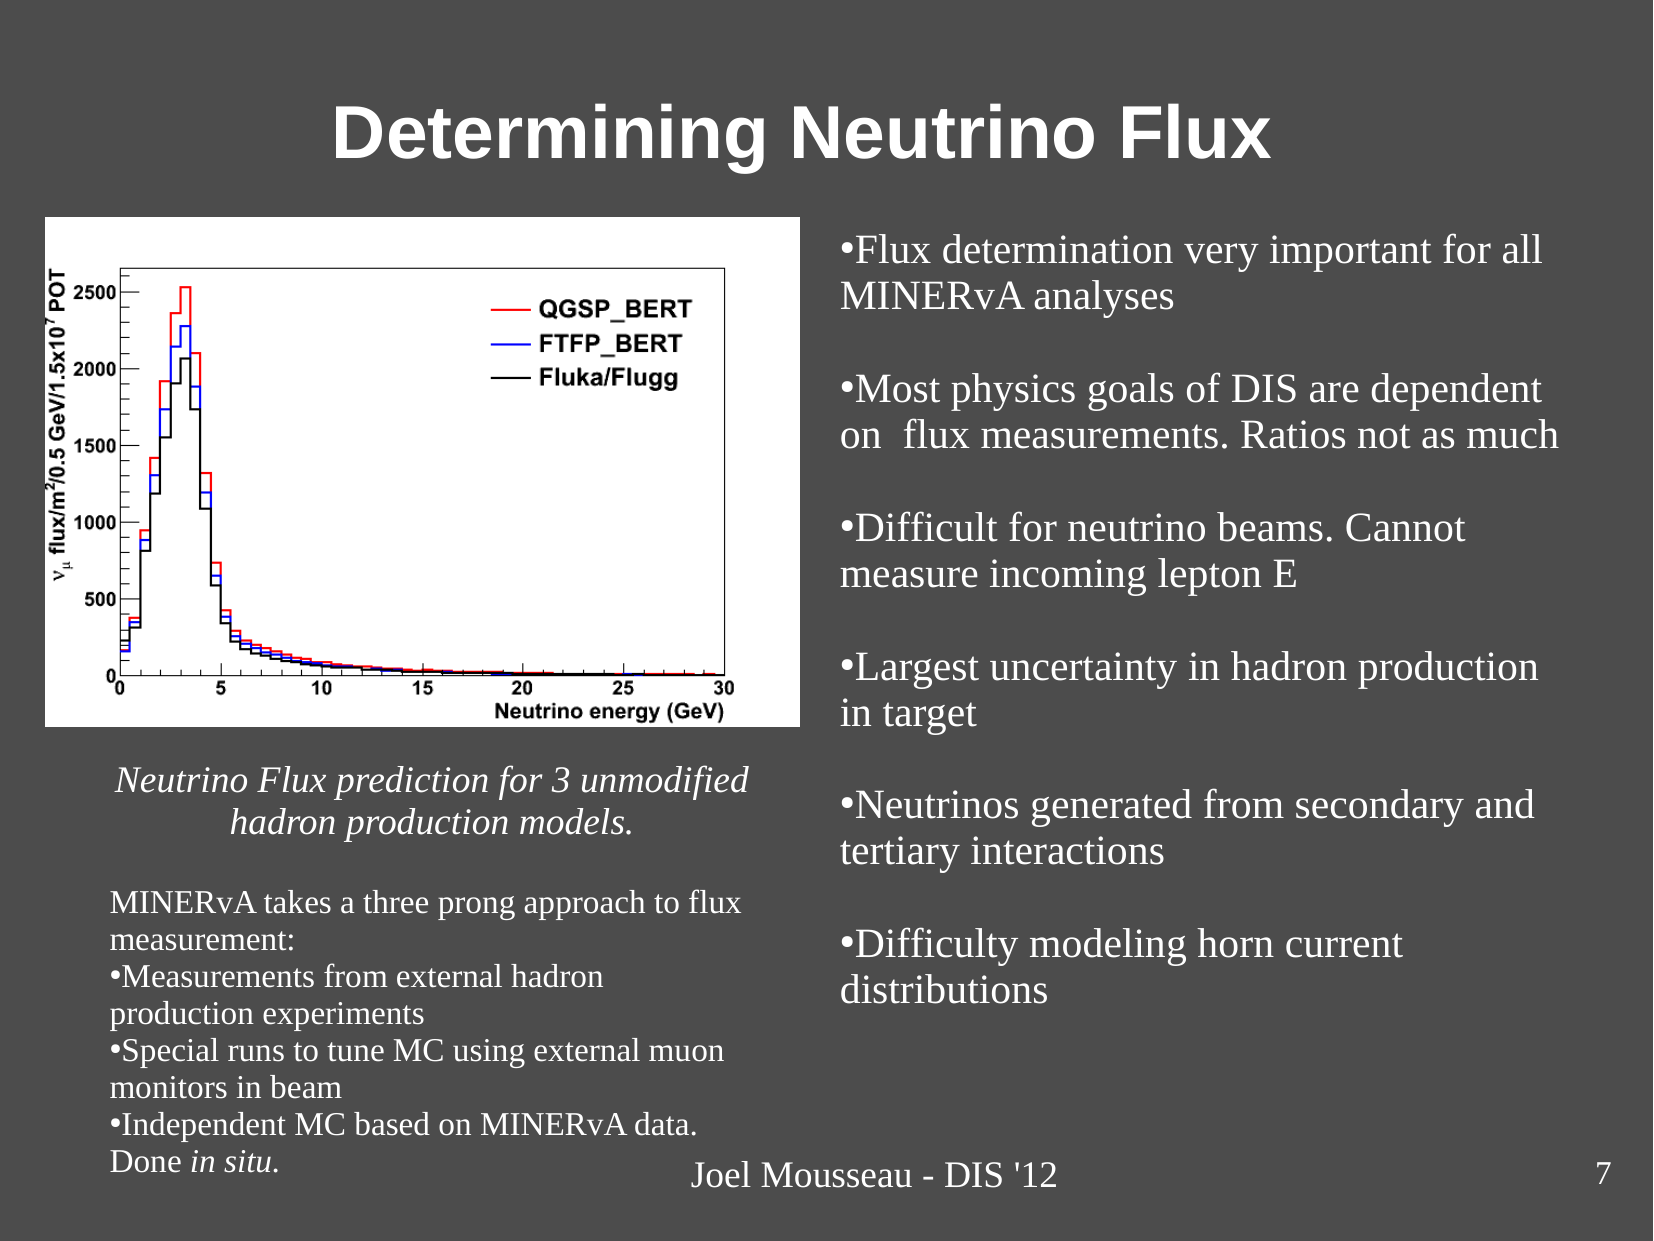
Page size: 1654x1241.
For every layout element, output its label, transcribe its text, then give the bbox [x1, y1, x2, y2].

picture [45, 217, 800, 727]
text_box Flux determination very important for all MINERvA analyses Most physics goals of DIS are dependent on flux measurements. Ratios not as much Difficult for neutrino beams. Cannot measure incoming lepton E Largest uncertainty in hadron production in target Neutrinos generated from secondary and tertiary interactions Difficulty modeling horn current distributions [825, 219, 1576, 1117]
text_box MINERvA takes a three prong approach to flux measurement: Measurements from external hadron production experiments Special runs to tune MC using external muon monitors in beam Independent MC based on MINERvA data. Done in situ. [94, 876, 761, 1188]
title Determining Neutrino Flux [156, 36, 1449, 229]
text_box Neutrino Flux prediction for 3 unmodified hadron production models. [94, 752, 770, 850]
